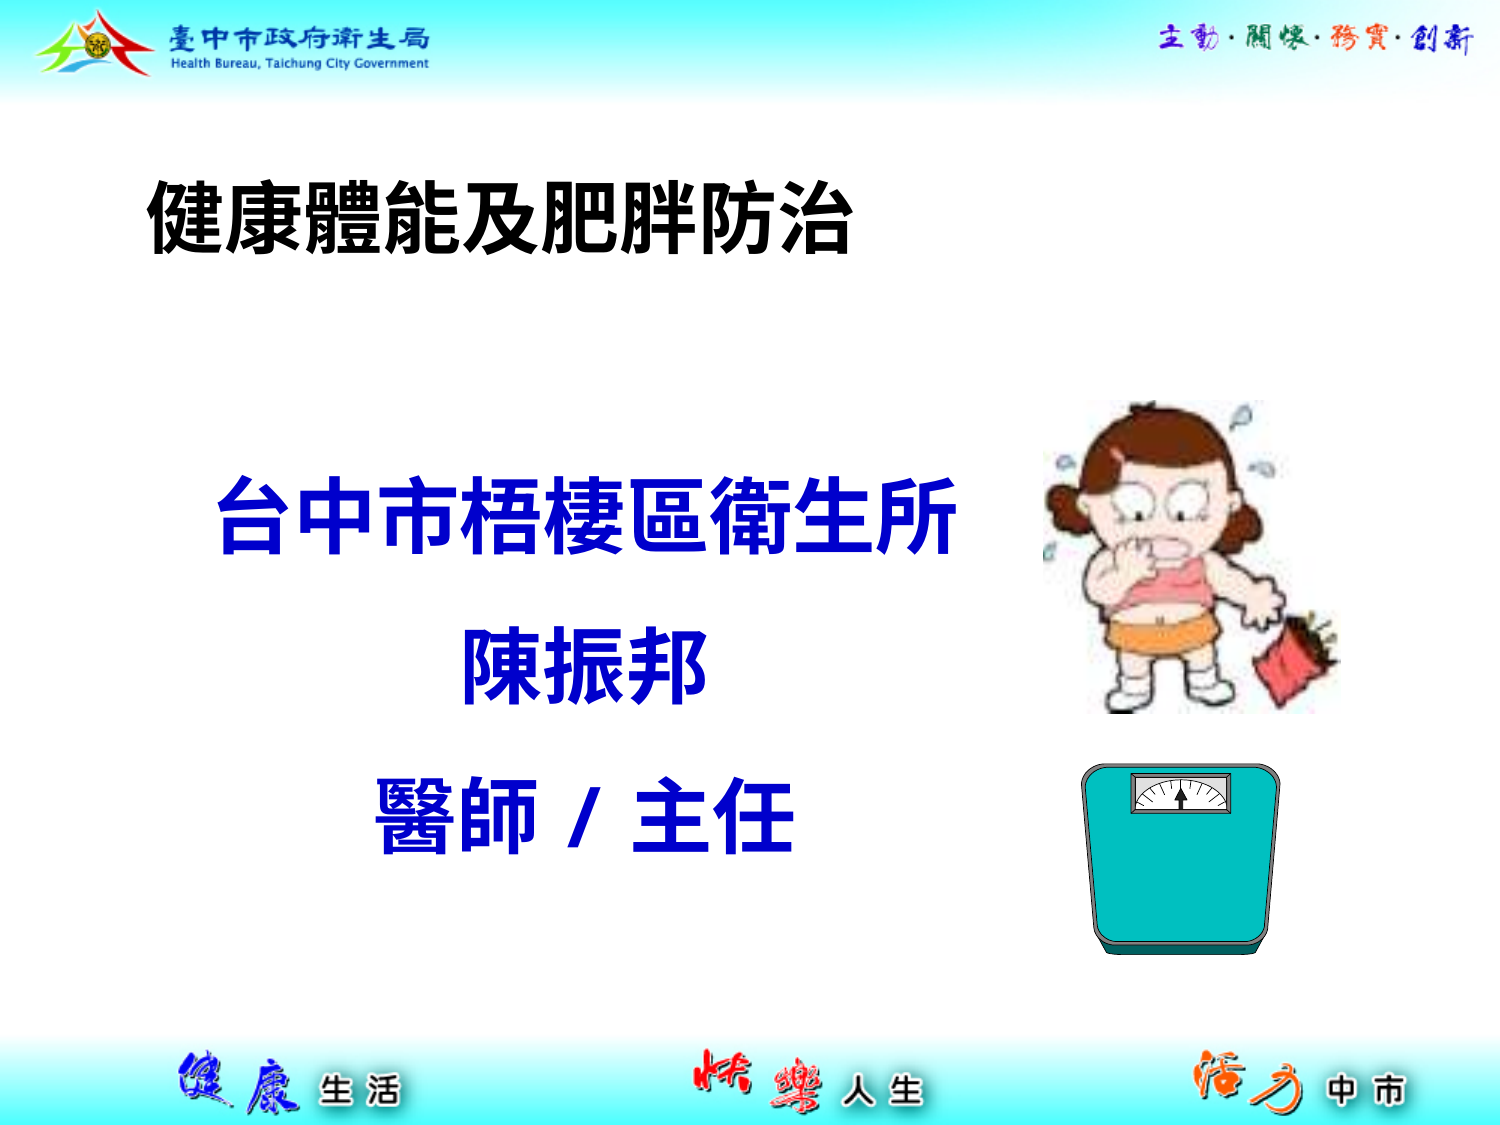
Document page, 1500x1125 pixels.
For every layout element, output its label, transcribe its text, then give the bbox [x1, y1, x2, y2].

picture [1043, 400, 1341, 714]
text_box 台中市梧棲區衛生所 陳振邦 醫師/主任 [183, 456, 987, 872]
chart [1080, 763, 1281, 956]
list 健康體能及肥胖防治 [41, 160, 1465, 350]
